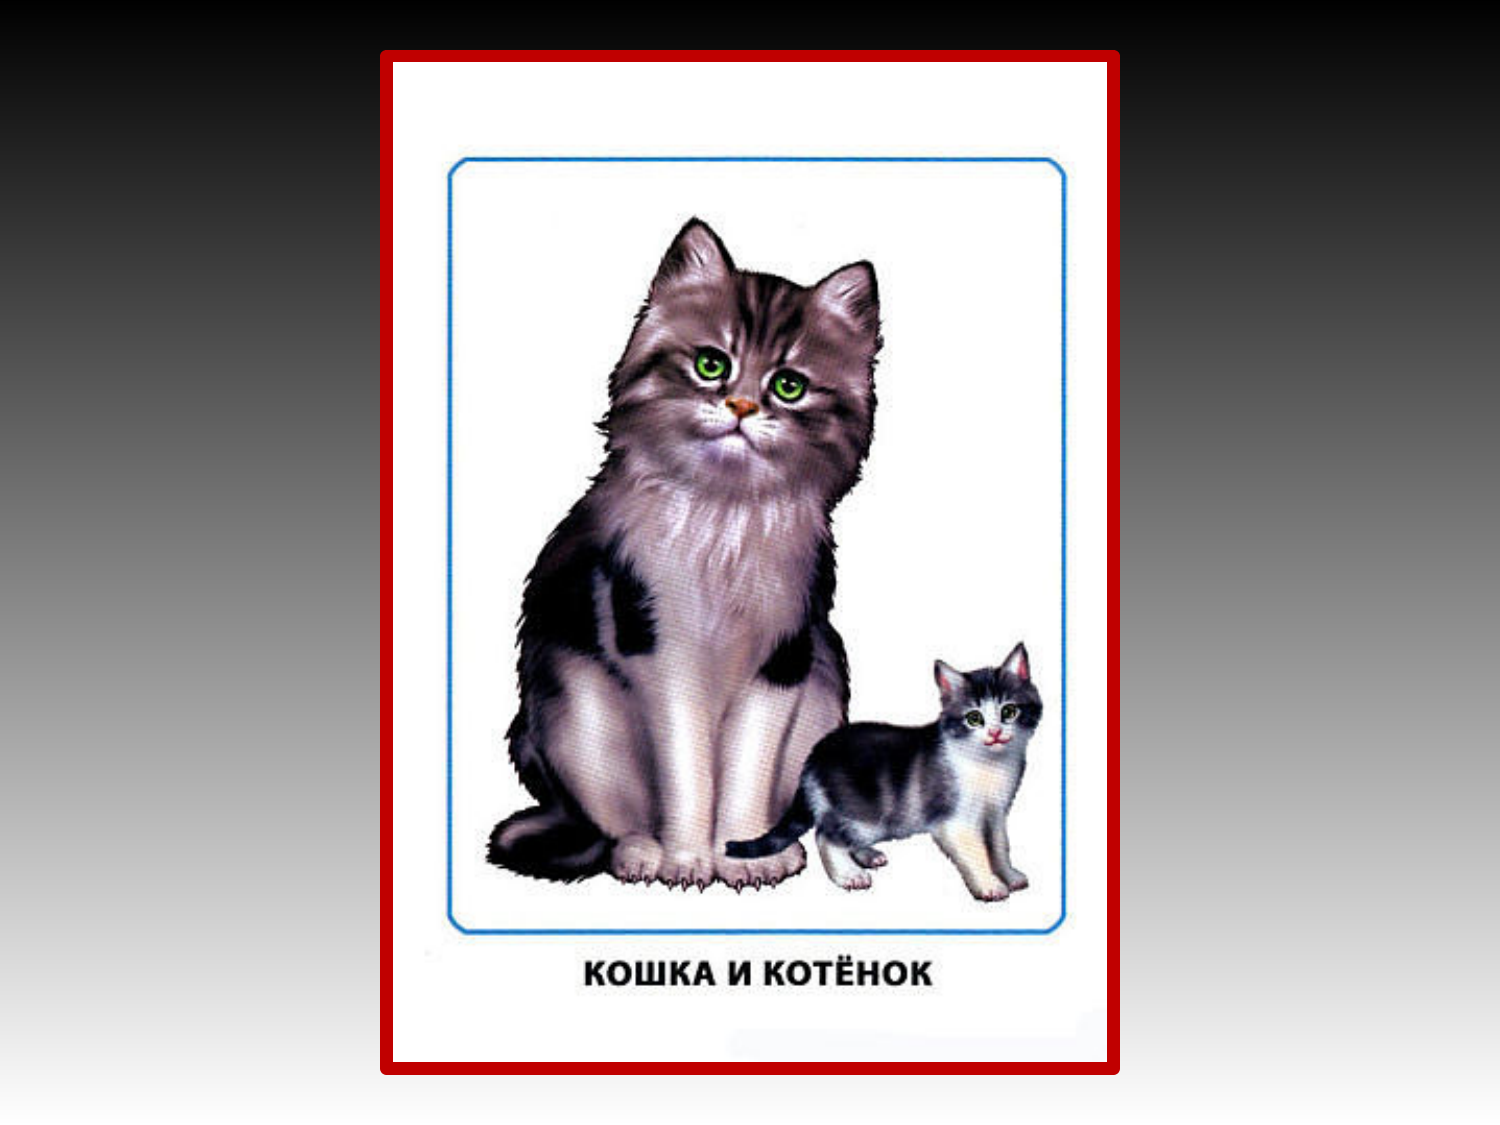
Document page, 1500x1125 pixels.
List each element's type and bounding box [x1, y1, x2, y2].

picture [392, 62, 1108, 1063]
